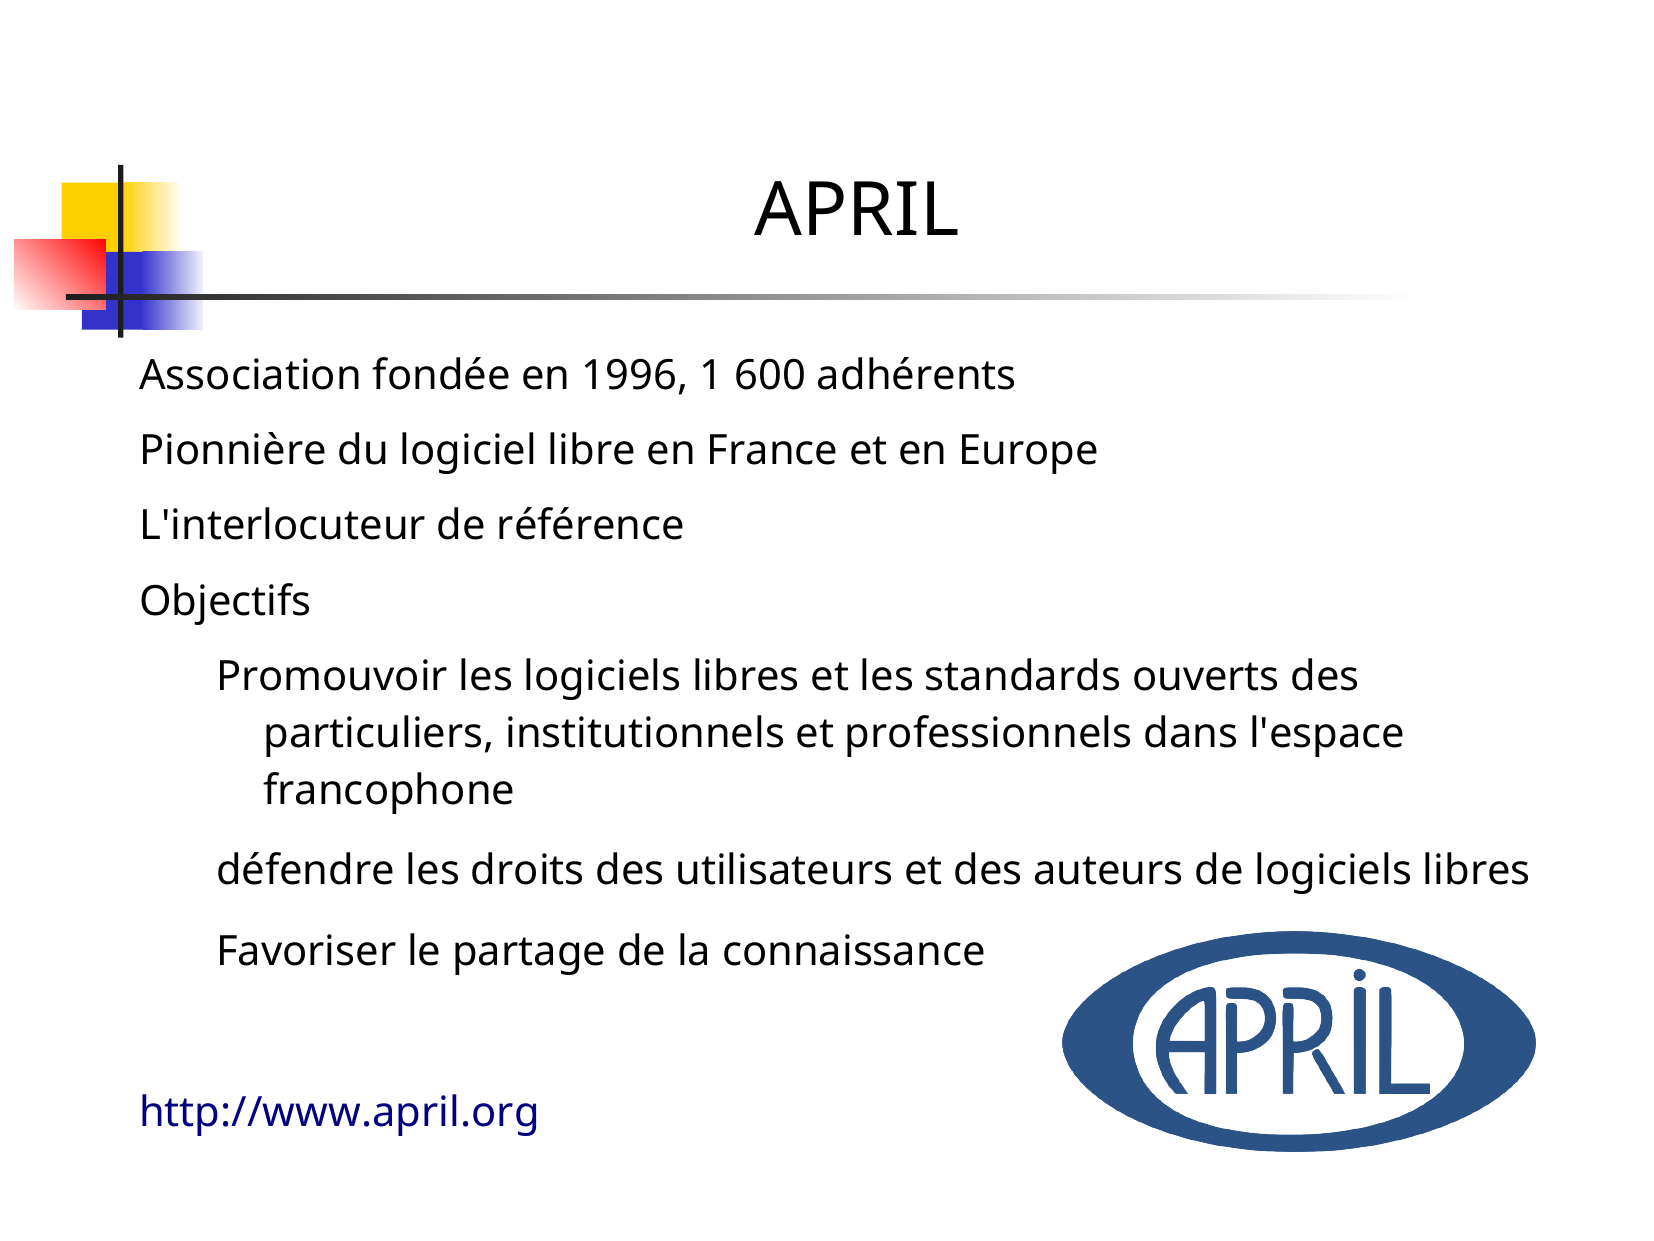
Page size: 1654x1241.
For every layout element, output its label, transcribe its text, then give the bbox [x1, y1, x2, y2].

list Association fondée en 1996, 1 600 adhérents Pionnière du logiciel libre en France et en Europe L'interlocuteur de référence Objectifs Promouvoir les logiciels libres et les standards ouverts des particuliers, institutionnels et professionnels dans l'espace francophone défendre les droits des utilisateurs et des auteurs de logiciels libres Favoriser le partage de la connaissance http://www.april.org [121, 344, 1534, 1127]
title APRIL [121, 102, 1534, 311]
picture [1062, 931, 1536, 1152]
